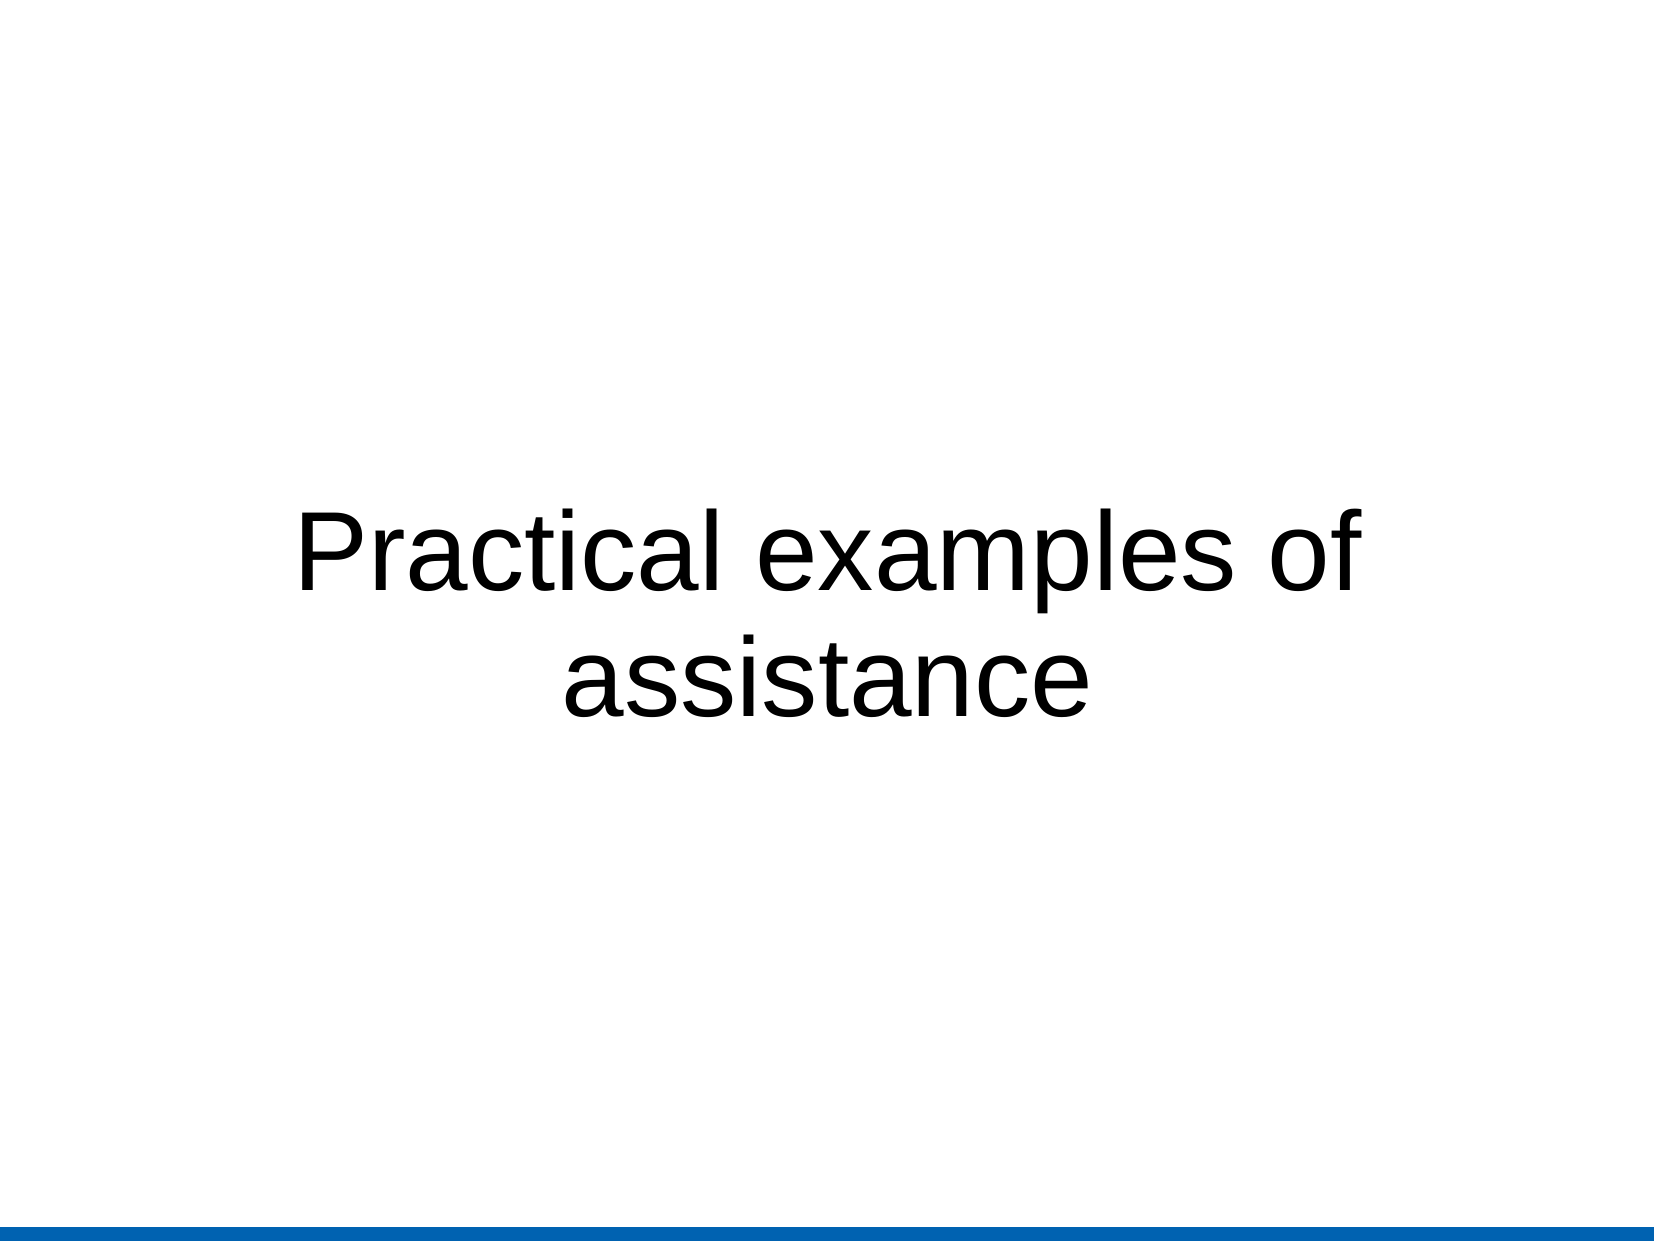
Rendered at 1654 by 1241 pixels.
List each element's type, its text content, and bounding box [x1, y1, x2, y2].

title Practical examples of assistance [121, 102, 1534, 1126]
